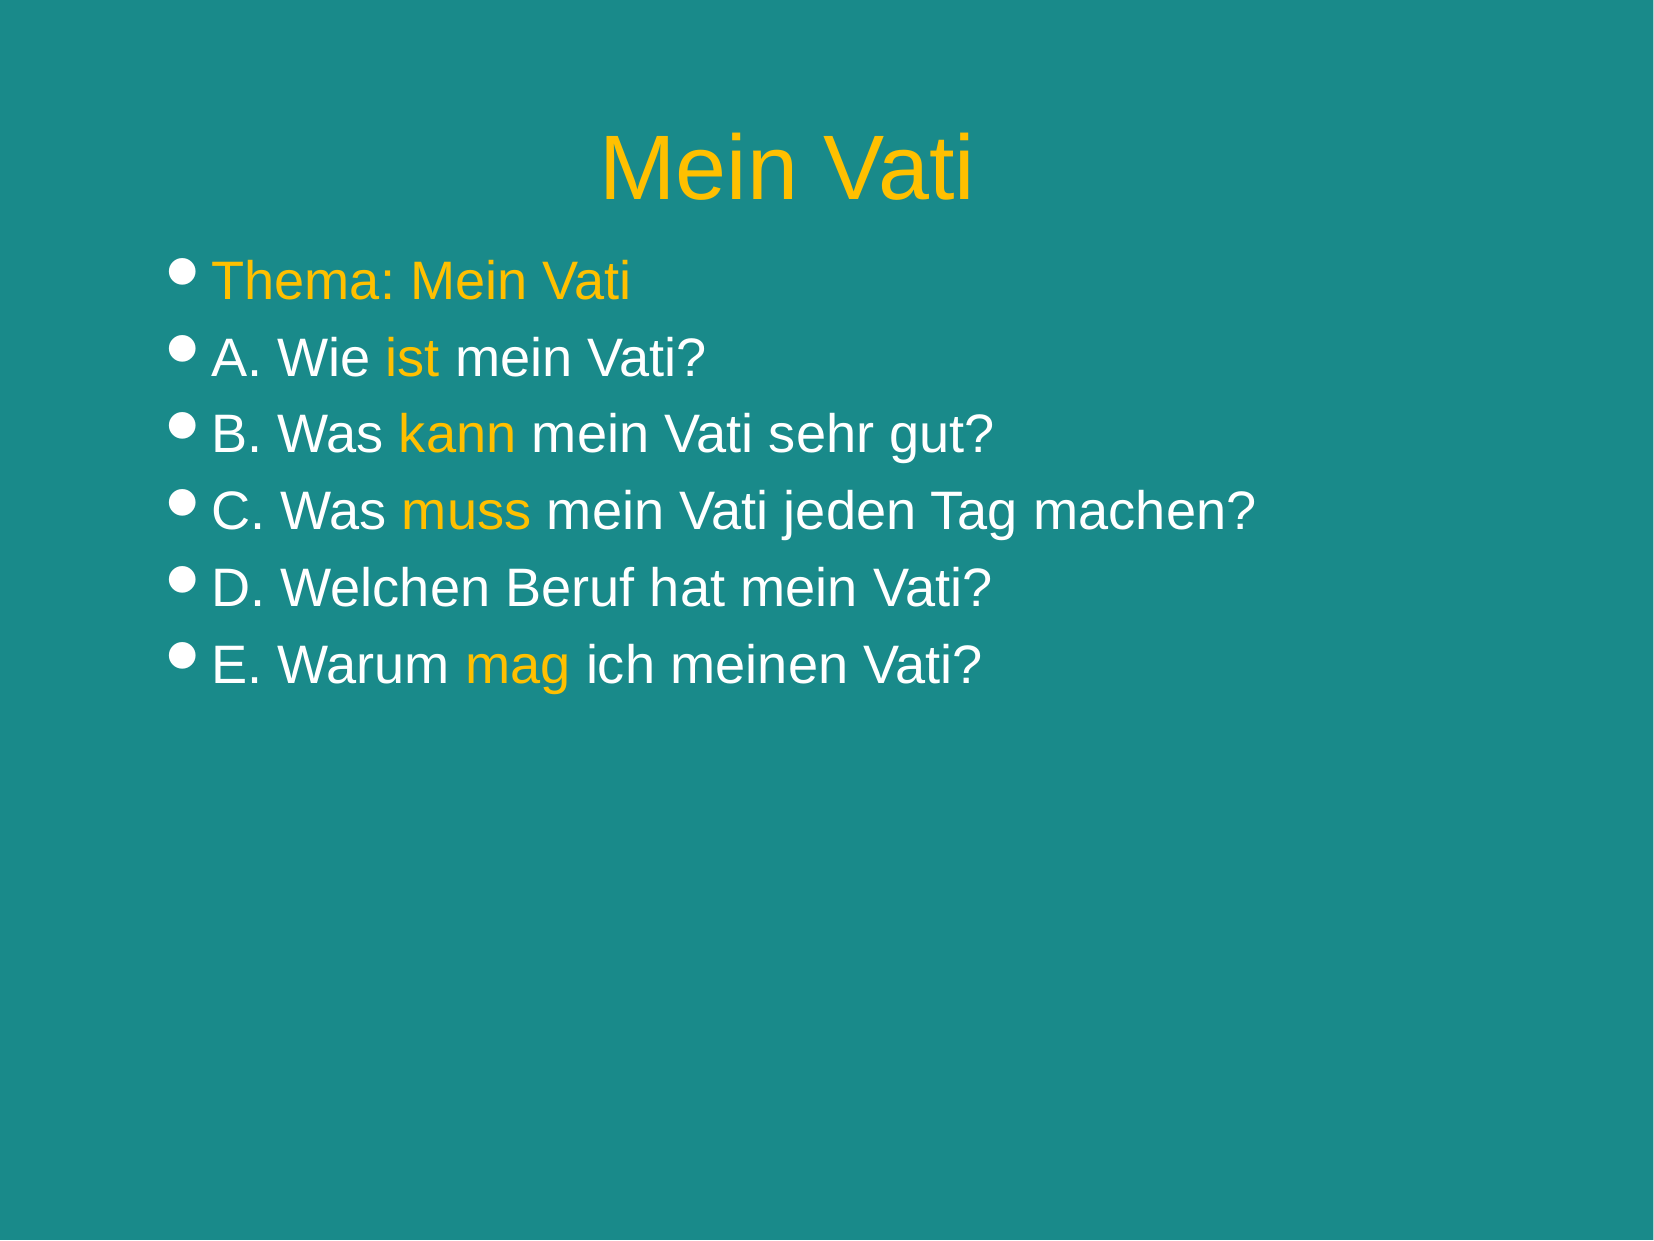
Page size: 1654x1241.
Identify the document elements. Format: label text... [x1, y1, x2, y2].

title Mein Vati [150, 44, 1426, 233]
list Thema: Mein Vati A. Wie ist mein Vati? B. Was kann mein Vati sehr gut? C. Was muss mein Vati jeden Tag machen? D. Welchen Beruf hat mein Vati? E. Warum mag ich meinen Vati? [150, 237, 1426, 988]
